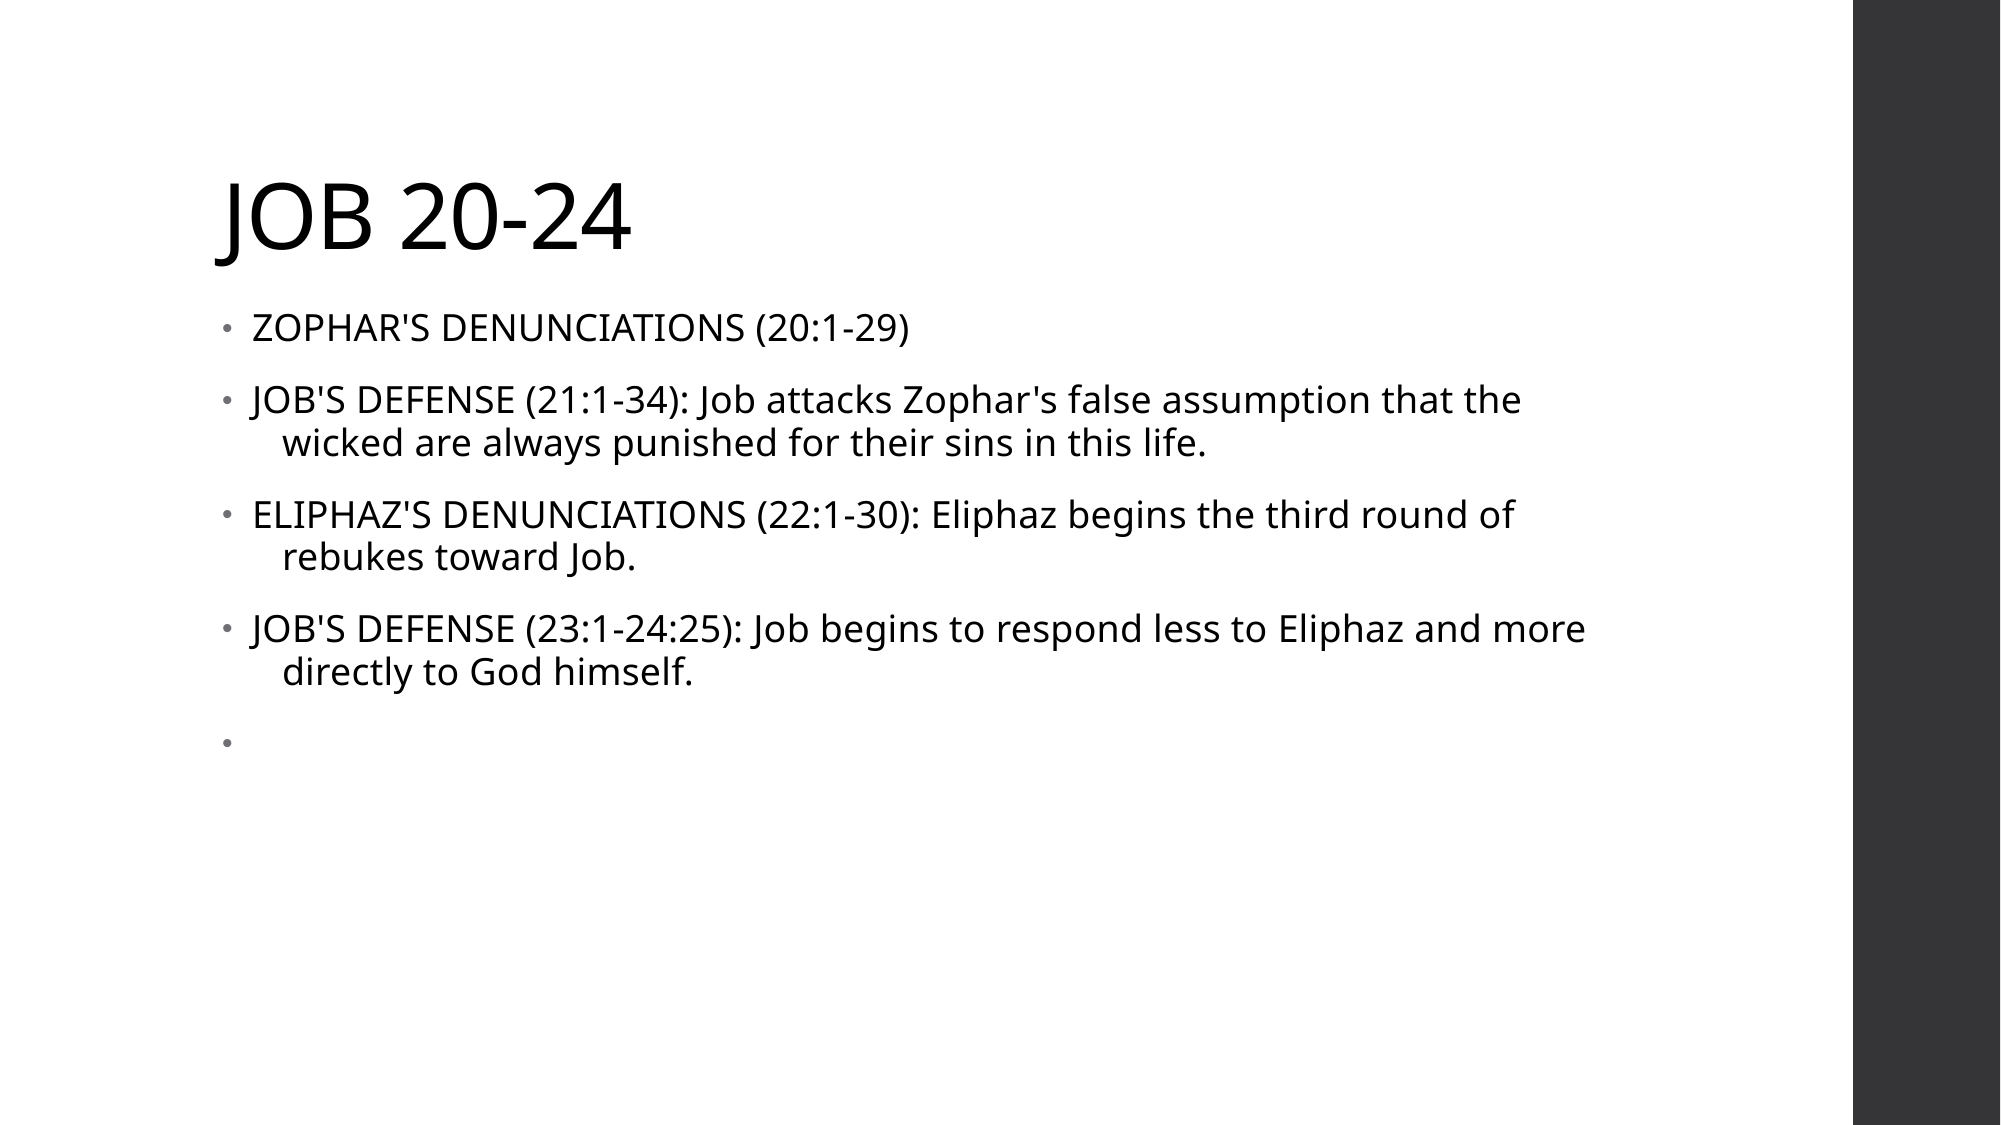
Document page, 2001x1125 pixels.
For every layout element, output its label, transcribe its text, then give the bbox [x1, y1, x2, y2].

title JOB 20-24 [206, 60, 1797, 278]
list ZOPHAR'S DENUNCIATIONS (20:1-29) JOB'S DEFENSE (21:1-34): Job attacks Zophar's false assumption that the wicked are always punished for their sins in this life. ELIPHAZ'S DENUNCIATIONS (22:1-30): Eliphaz begins the third round of rebukes toward Job. JOB'S DEFENSE (23:1-24:25): Job begins to respond less to Eliphaz and more directly to God himself. [206, 299, 1617, 1014]
